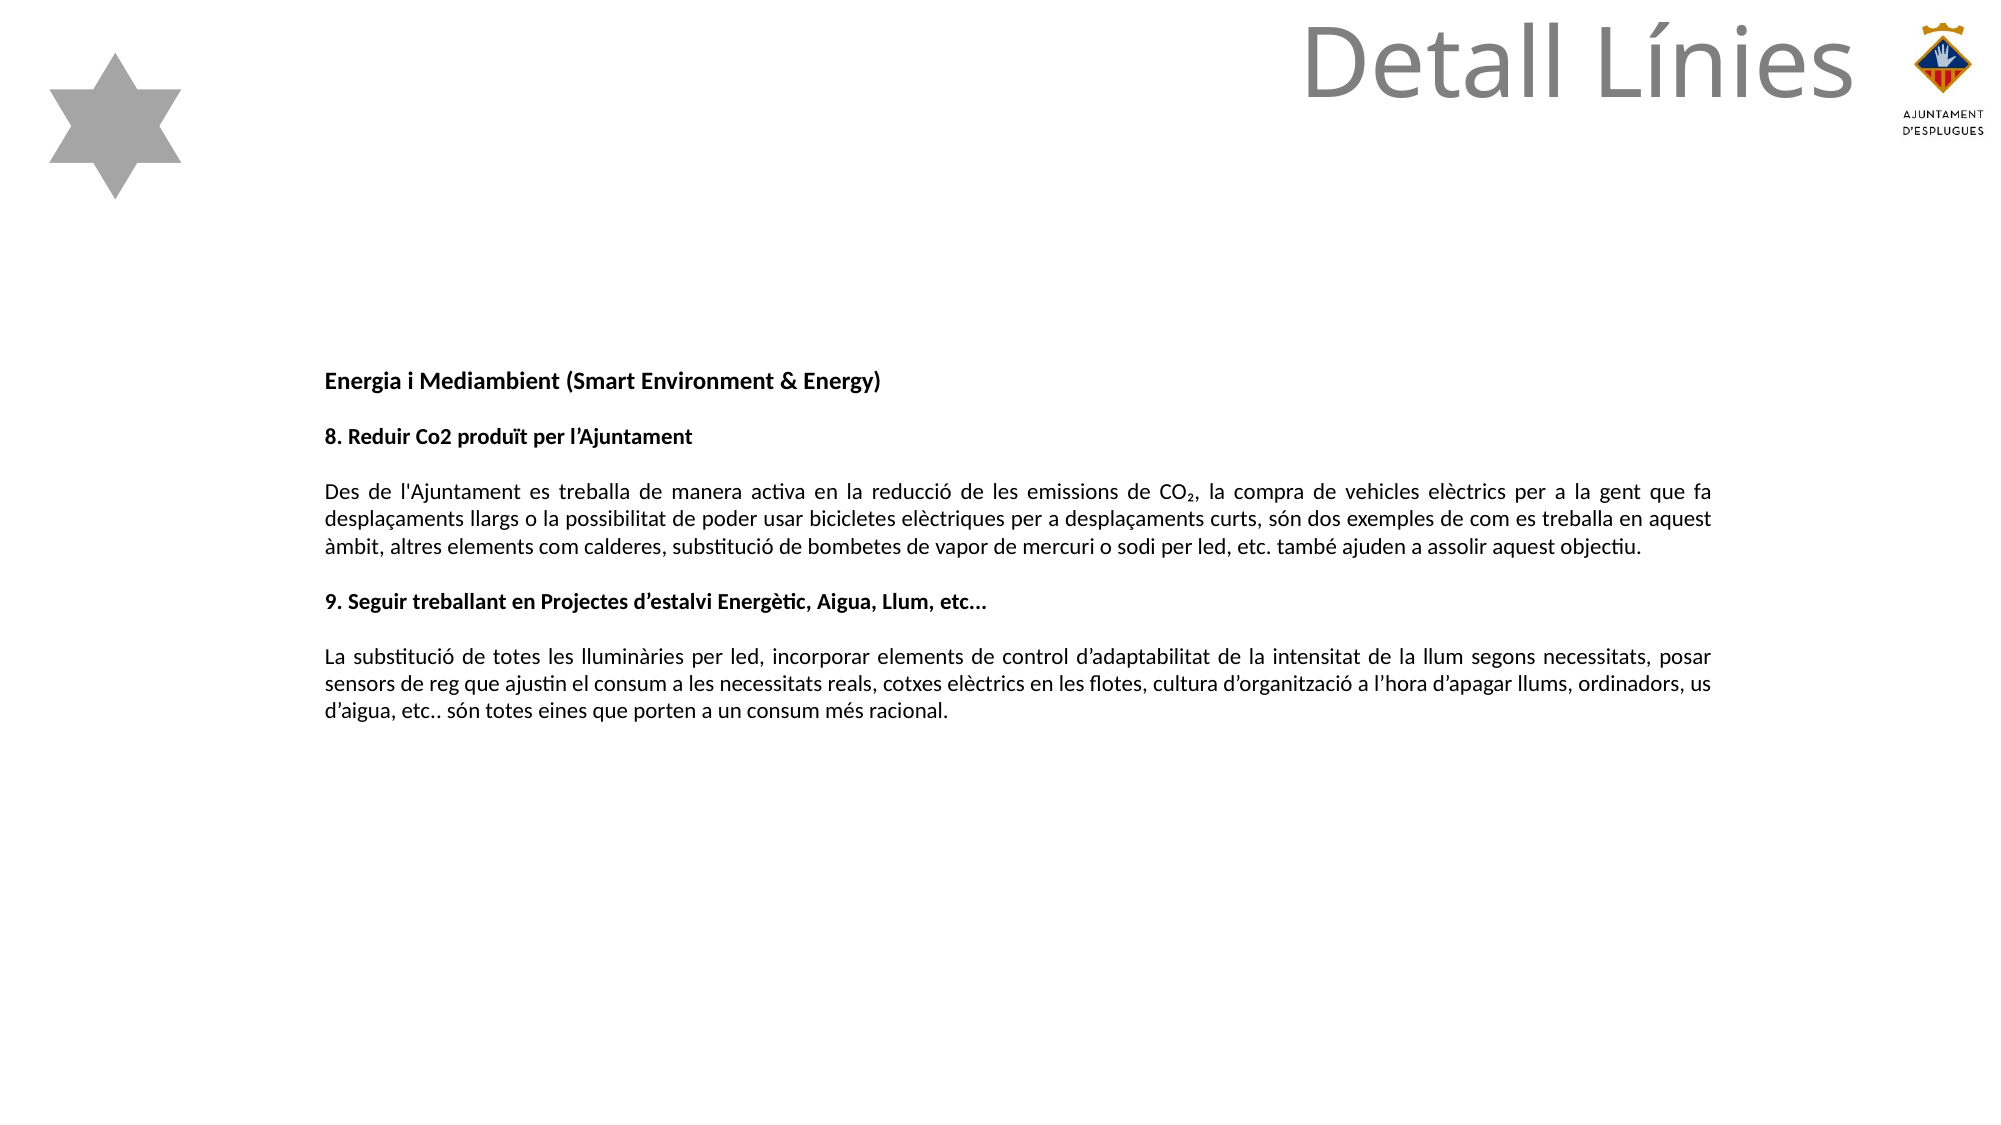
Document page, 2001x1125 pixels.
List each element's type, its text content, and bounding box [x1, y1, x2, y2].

text_box Energia i Mediambient (Smart Environment & Energy) 8. Reduir Co2 produït per l’Ajuntament Des de l'Ajuntament es treballa de manera activa en la reducció de les emissions de CO₂, la compra de vehicles elèctrics per a la gent que fa desplaçaments llargs o la possibilitat de poder usar bicicletes elèctriques per a desplaçaments curts, són dos exemples de com es treballa en aquest àmbit, altres elements com calderes, substitució de bombetes de vapor de mercuri o sodi per led, etc. també ajuden a assolir aquest objectiu. 9. Seguir treballant en Projectes d’estalvi Energètic, Aigua, Llum, etc... La substitució de totes les lluminàries per led, incorporar elements de control d’adaptabilitat de la intensitat de la llum segons necessitats, posar sensors de reg que ajustin el consum a les necessitats reals, cotxes elèctrics en les flotes, cultura d’organització a l’hora d’apagar llums, ordinadors, us d’aigua, etc.. són totes eines que porten a un consum més racional. [310, 357, 1729, 731]
text_box [44, 46, 187, 206]
picture [1894, 15, 1991, 143]
text_box Detall Línies [1181, 3, 1976, 127]
